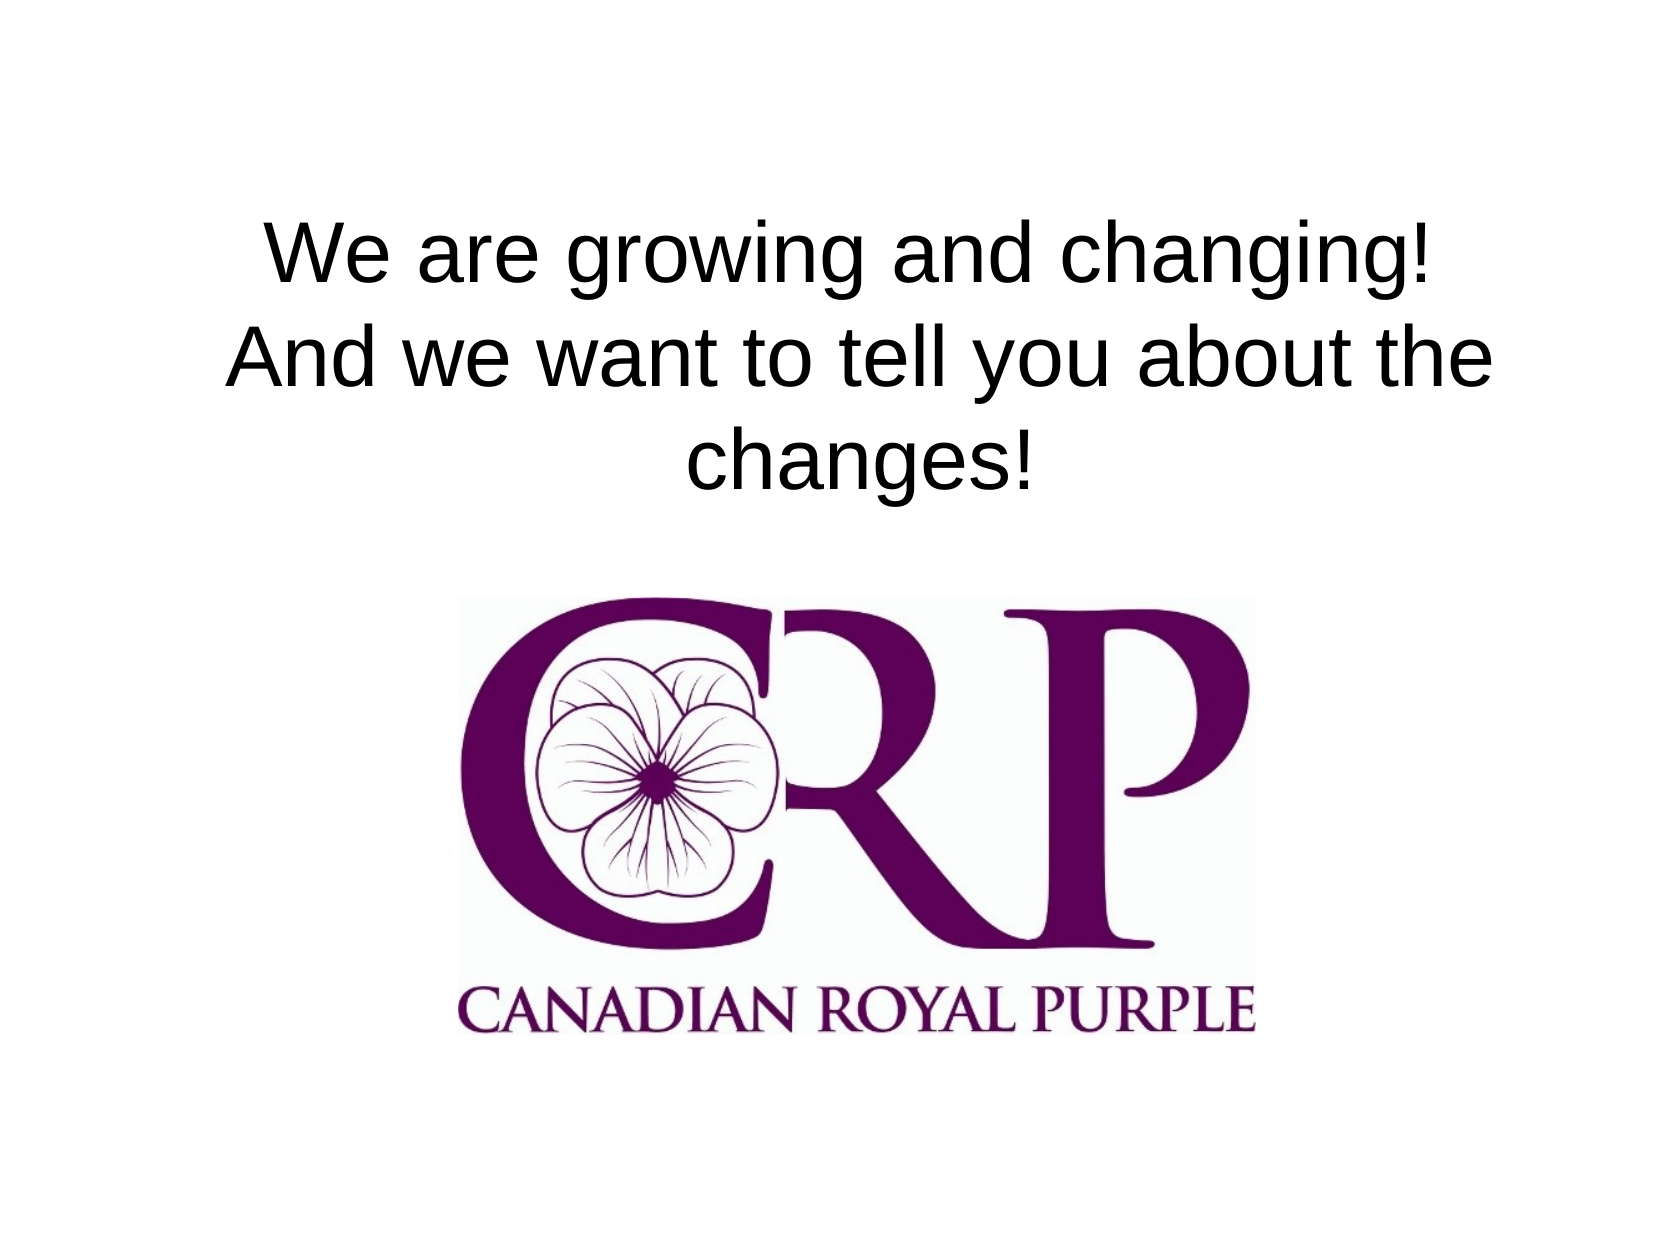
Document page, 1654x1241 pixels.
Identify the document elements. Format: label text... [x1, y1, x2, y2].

title We are growing and changing! And we want to tell you about the changes! [149, 189, 1573, 514]
picture [458, 597, 1256, 1035]
